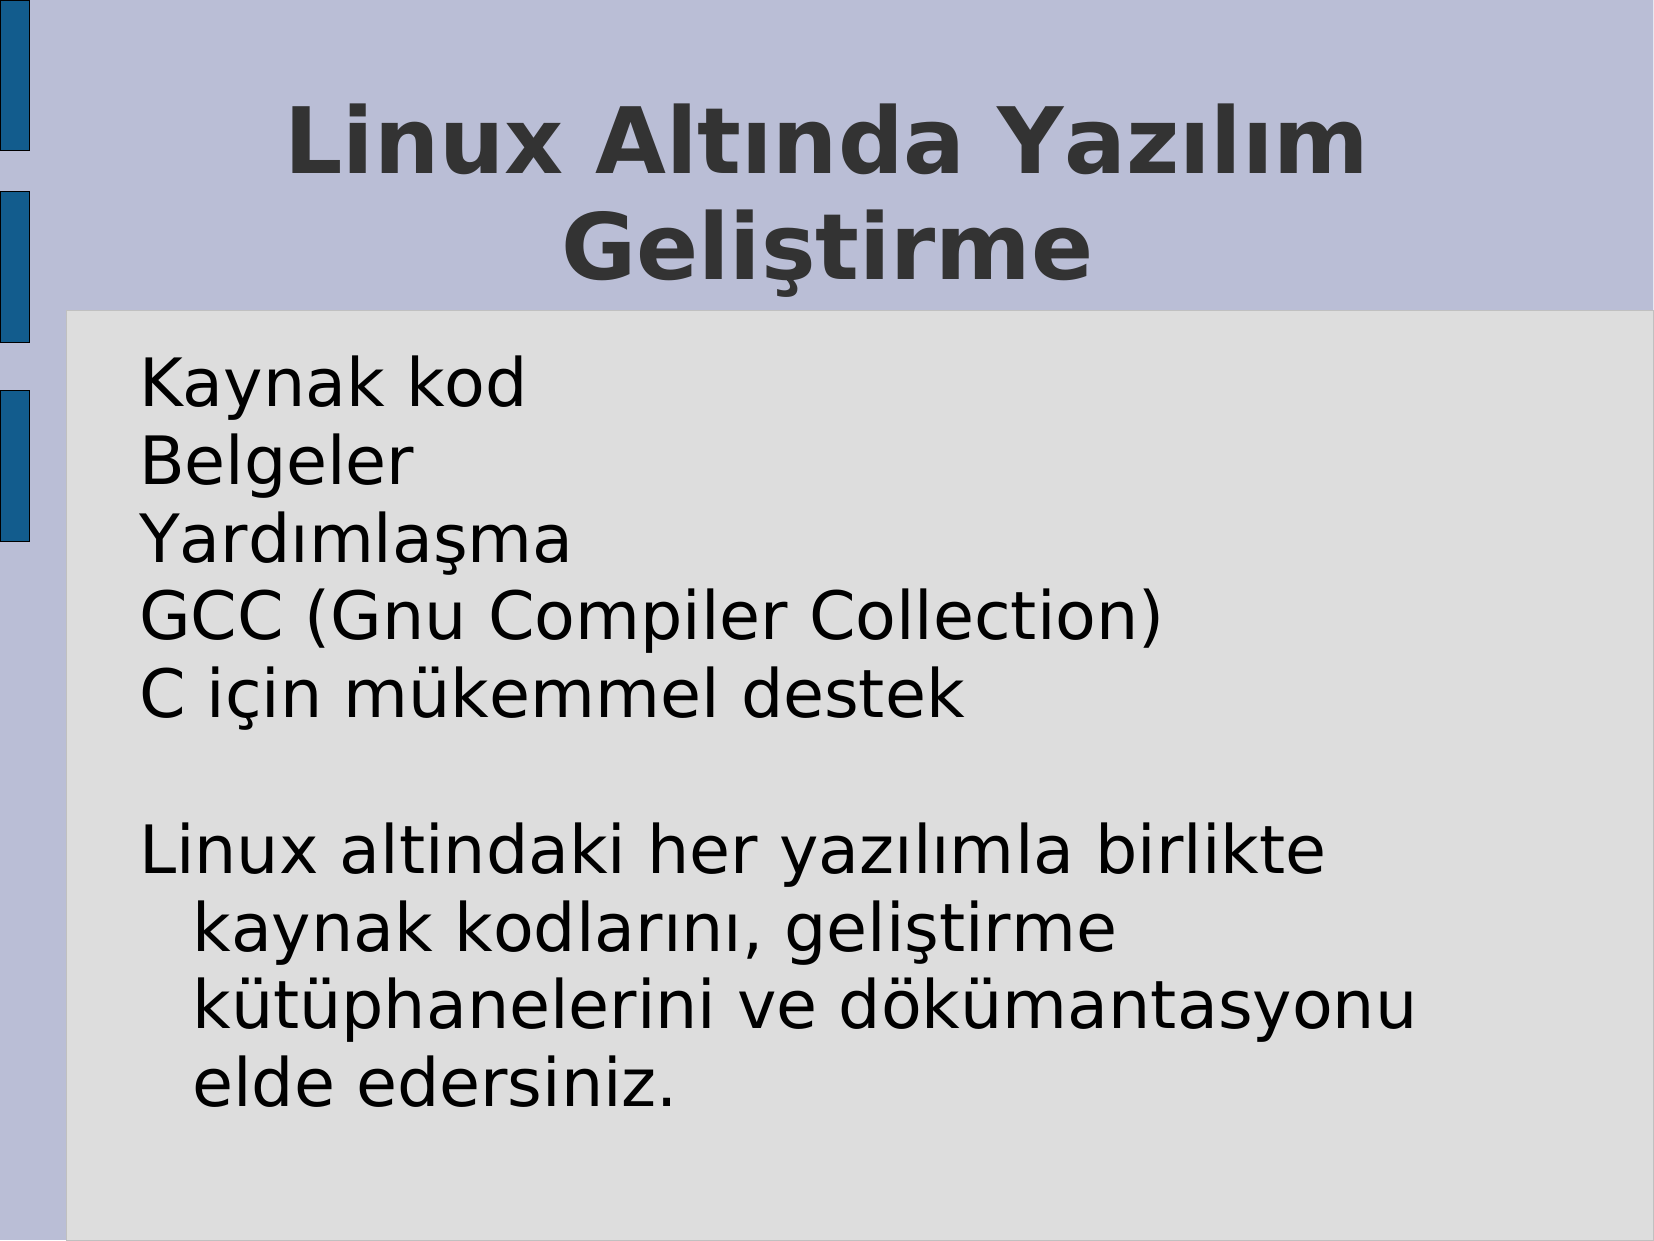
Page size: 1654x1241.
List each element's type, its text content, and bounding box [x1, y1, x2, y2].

list Kaynak kod Belgeler Yardımlaşma GCC (Gnu Compiler Collection) C için mükemmel destek Linux altindaki her yazılımla birlikte kaynak kodlarını, geliştirme kütüphanelerini ve dökümantasyonu elde edersiniz. [121, 344, 1534, 1127]
title Linux Altında Yazılım Geliştirme [121, 87, 1534, 302]
